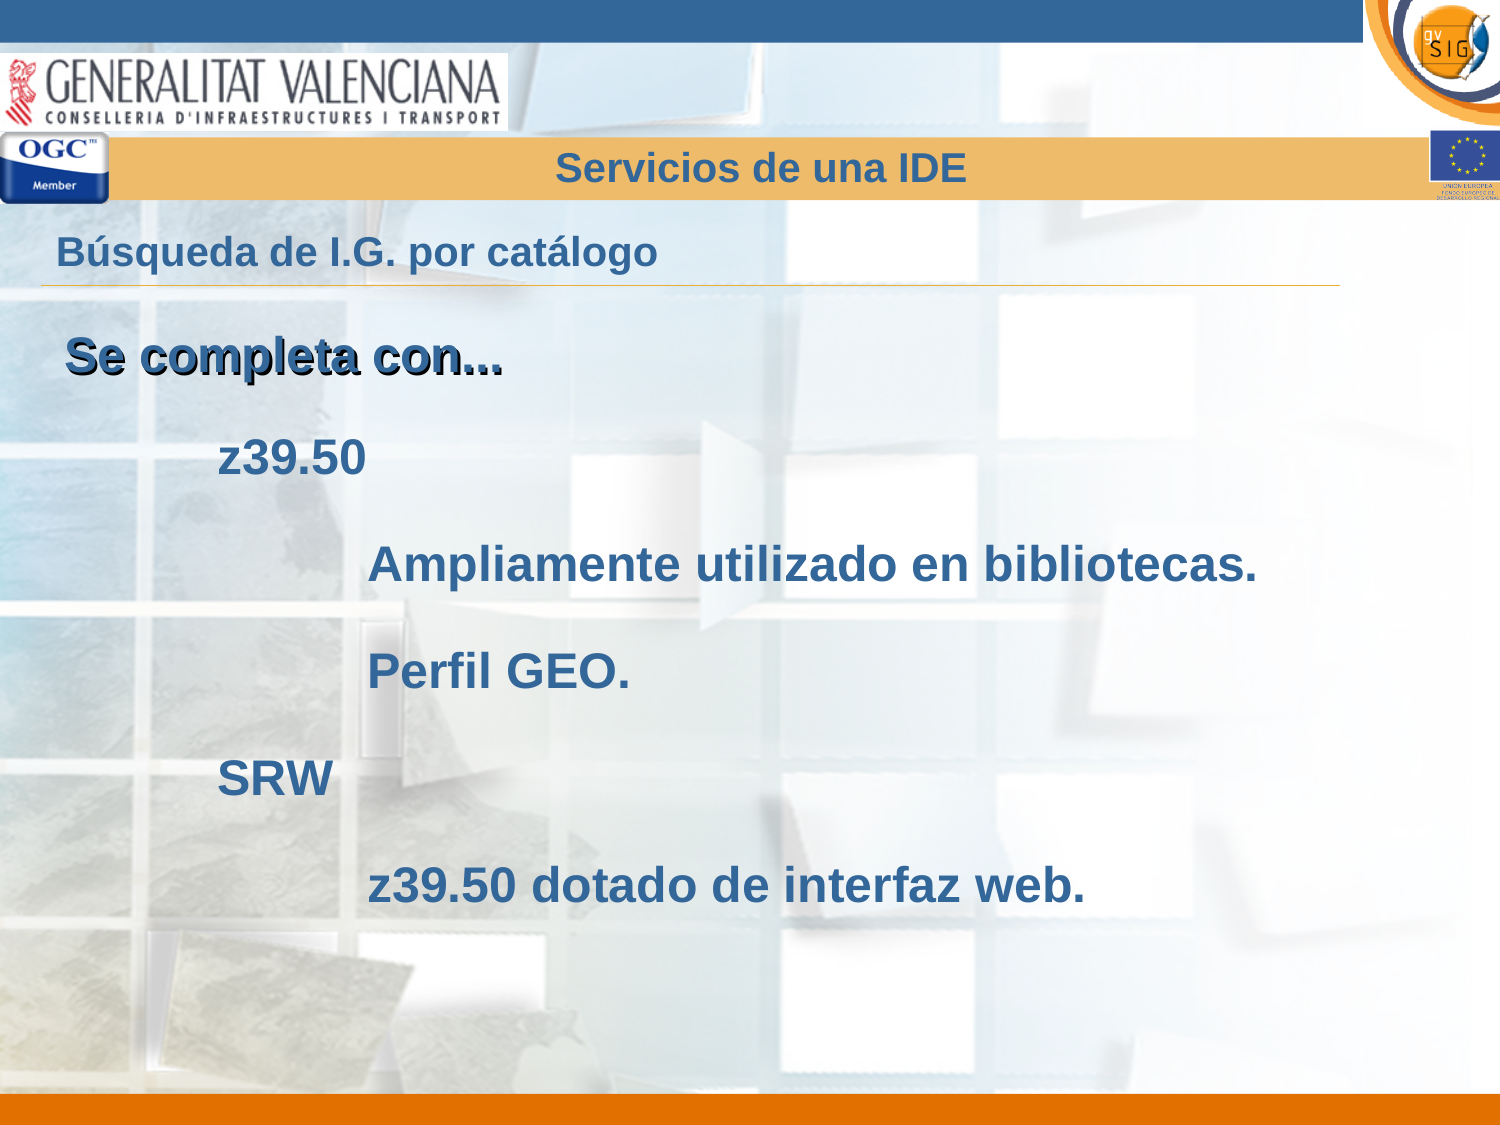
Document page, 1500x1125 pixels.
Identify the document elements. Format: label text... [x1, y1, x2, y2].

text_box Búsqueda de I.G. por catálogo [41, 222, 1197, 286]
picture [1429, 129, 1500, 200]
text_box Servicios de una IDE [145, 146, 1389, 202]
picture [0, 53, 508, 131]
picture [0, 132, 109, 204]
text_box Se completa con... [49, 322, 1021, 395]
picture [1363, 0, 1500, 127]
text_box z39.50 Ampliamente utilizado en bibliotecas. Perfil GEO. SRW z39.50 dotado de interfaz web. [188, 424, 1329, 979]
